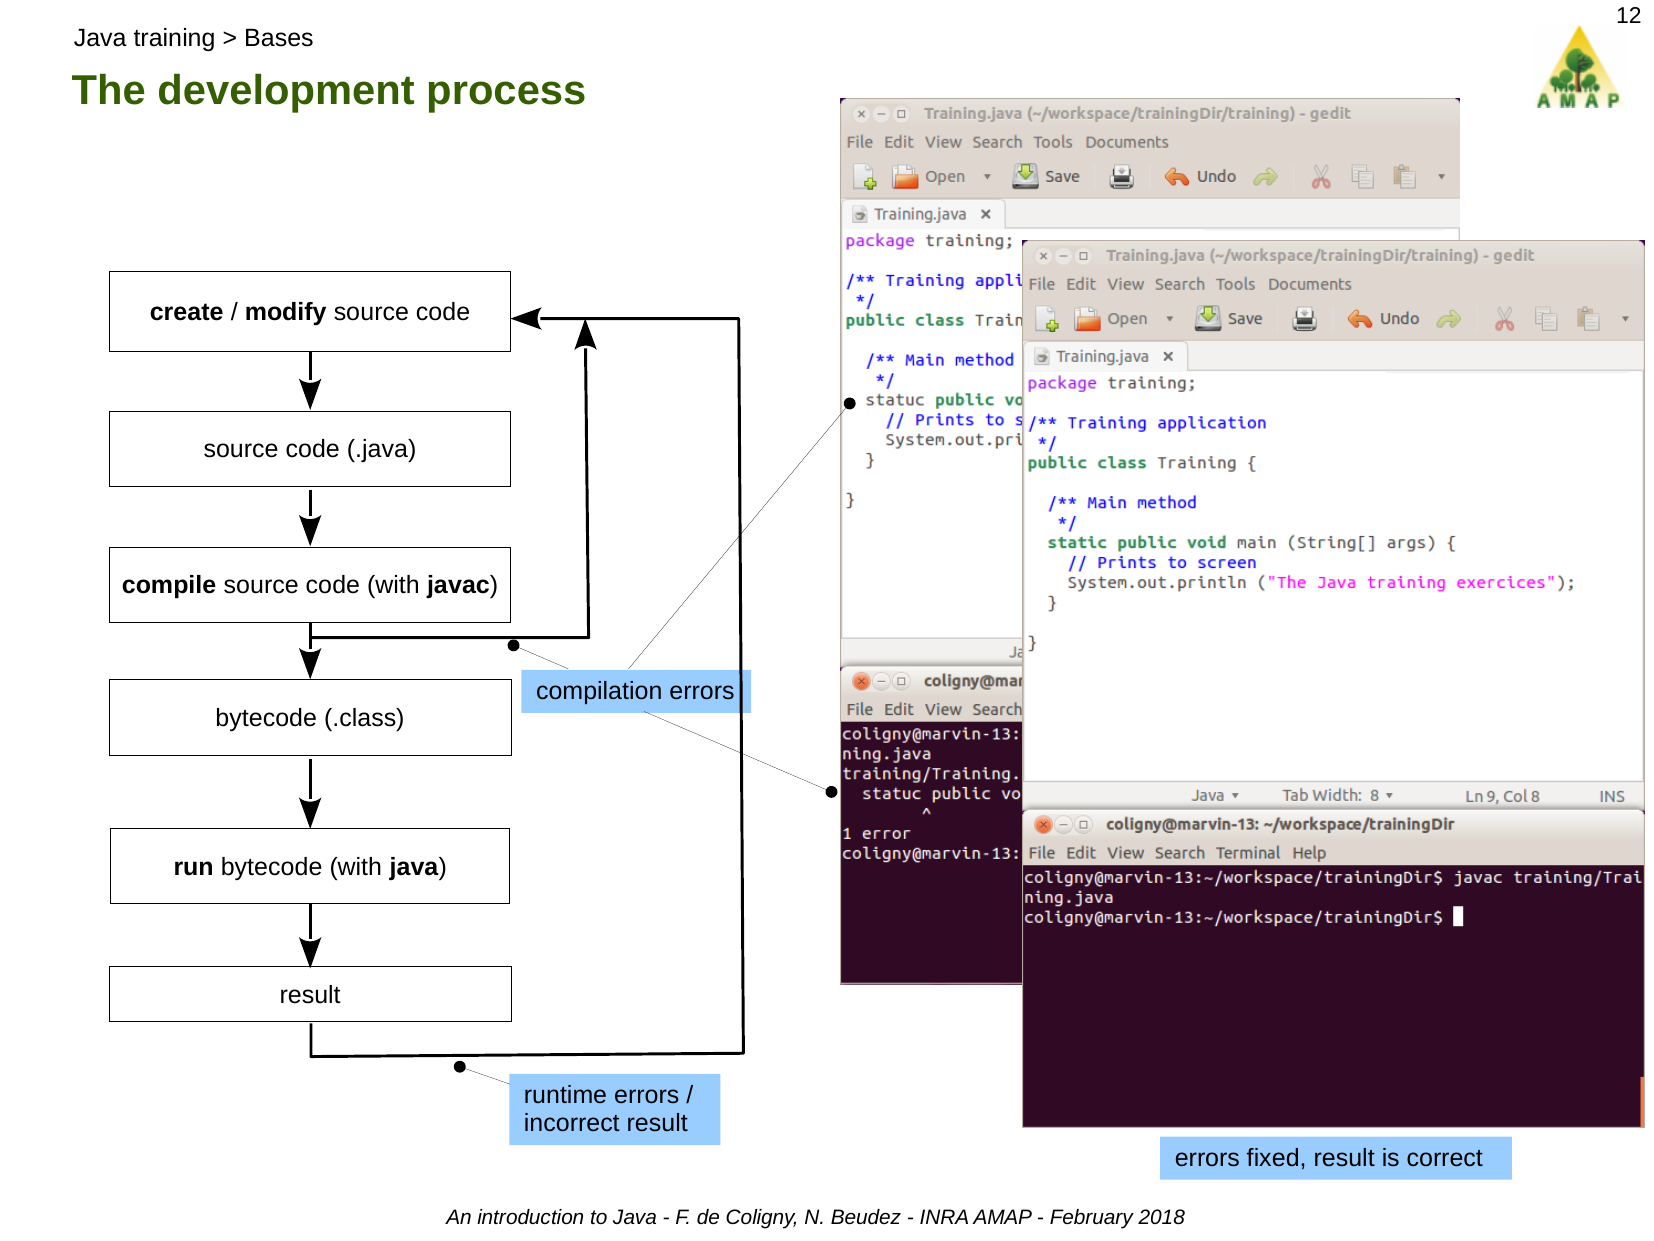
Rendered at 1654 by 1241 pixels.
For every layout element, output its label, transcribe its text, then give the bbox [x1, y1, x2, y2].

text_box Java training > Bases [59, 16, 1004, 60]
text_box run bytecode (with java) [110, 828, 510, 904]
text_box compile source code (with javac) [109, 547, 511, 623]
picture [1533, 25, 1627, 108]
text_box compilation errors [521, 669, 739, 713]
text_box errors fixed, result is correct [1160, 1136, 1512, 1180]
text_box runtime errors / incorrect result [509, 1073, 721, 1146]
text_box source code (.java) [109, 411, 511, 487]
text_box The development process [56, 59, 1120, 121]
text_box create / modify source code [109, 271, 511, 352]
text_box result [109, 966, 512, 1022]
picture [840, 98, 1645, 1128]
text_box compilation errors [743, 669, 752, 713]
text_box bytecode (.class) [109, 679, 512, 756]
